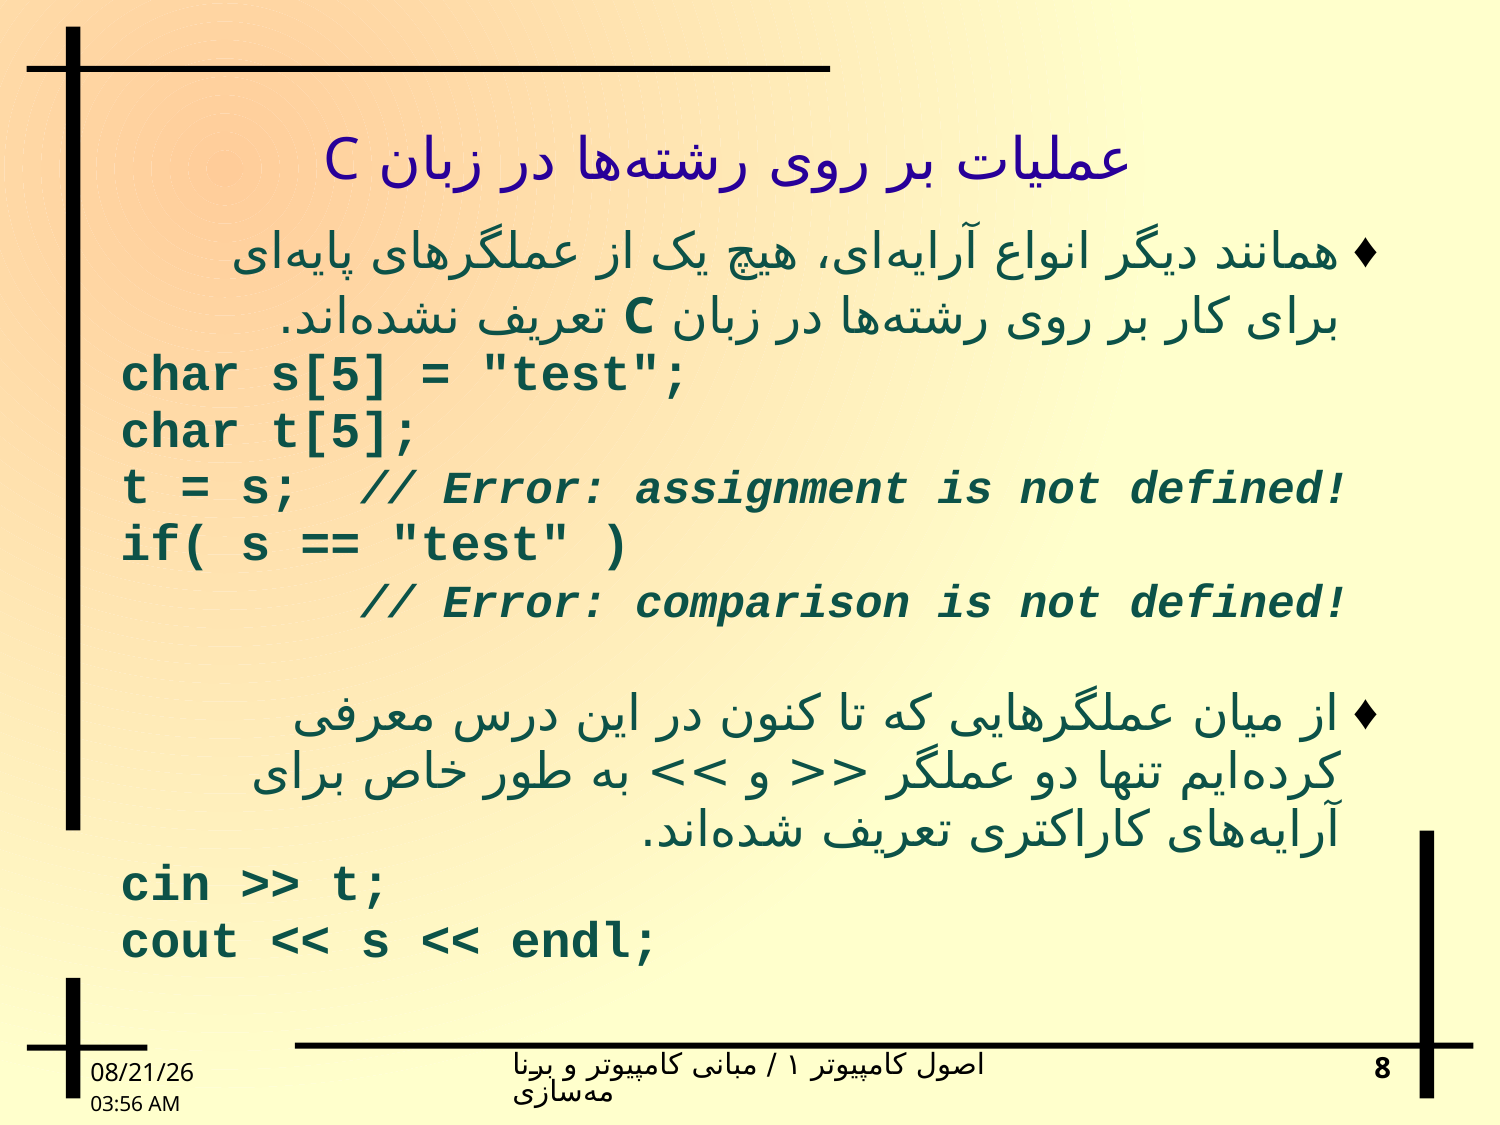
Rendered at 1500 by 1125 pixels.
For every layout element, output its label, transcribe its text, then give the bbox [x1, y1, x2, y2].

list همانند دیگر انواع آرایه‌ای، هیچ یک از عملگرهای پایه‌ای برای کار بر روی رشته‌ها در زبان C تعریف نشده‌اند. char s[5] = "test"; char t[5]; t = s; // Error: assignment is not defined! if( s == "test" ) // Error: comparison is not defined! از میان عملگرهایی که تا کنون در این درس معرفی کرده‌ایم تنها دو عملگر << و >> به طور خاص برای آرایه‌های کاراکتری تعریف شده‌اند. cin >> t; cout << s << endl; [120, 221, 1379, 985]
title عملیات بر روی رشته‌ها در زبان C [113, 96, 1344, 217]
